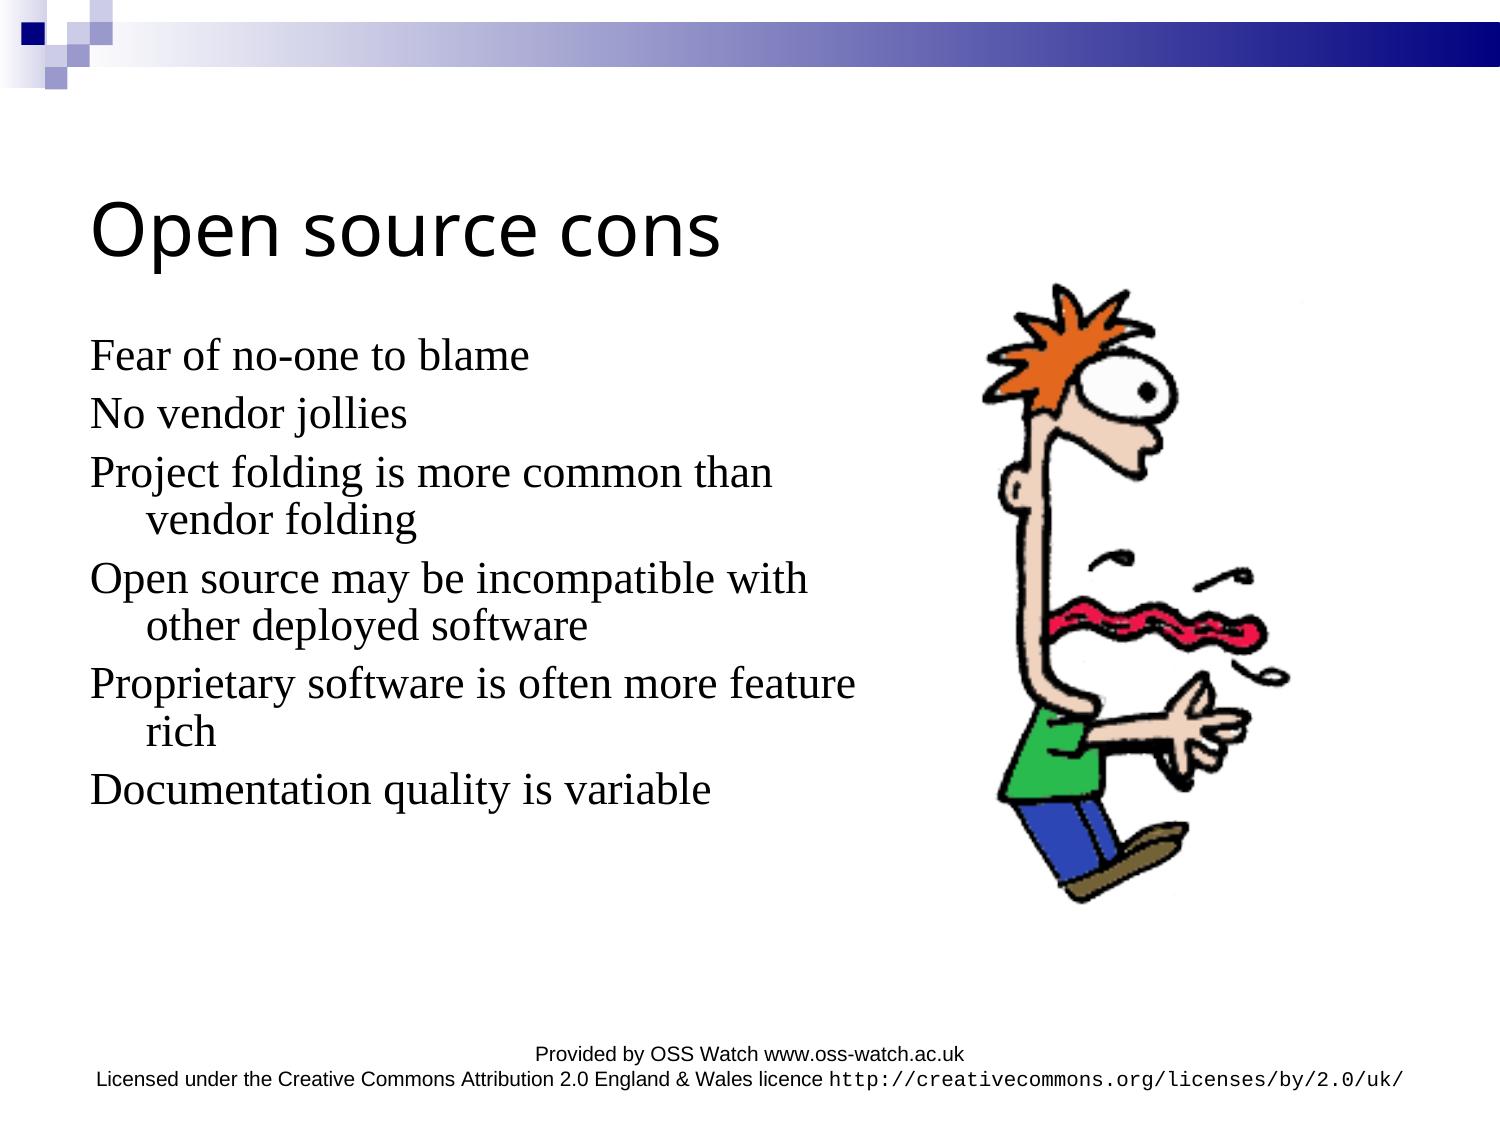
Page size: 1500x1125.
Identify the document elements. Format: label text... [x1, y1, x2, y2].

list Fear of no-one to blame No vendor jollies Project folding is more common than vendor folding Open source may be incompatible with other deployed software Proprietary software is often more feature rich Documentation quality is variable [75, 324, 901, 920]
title Open source cons [75, 148, 1426, 289]
picture [975, 274, 1307, 913]
